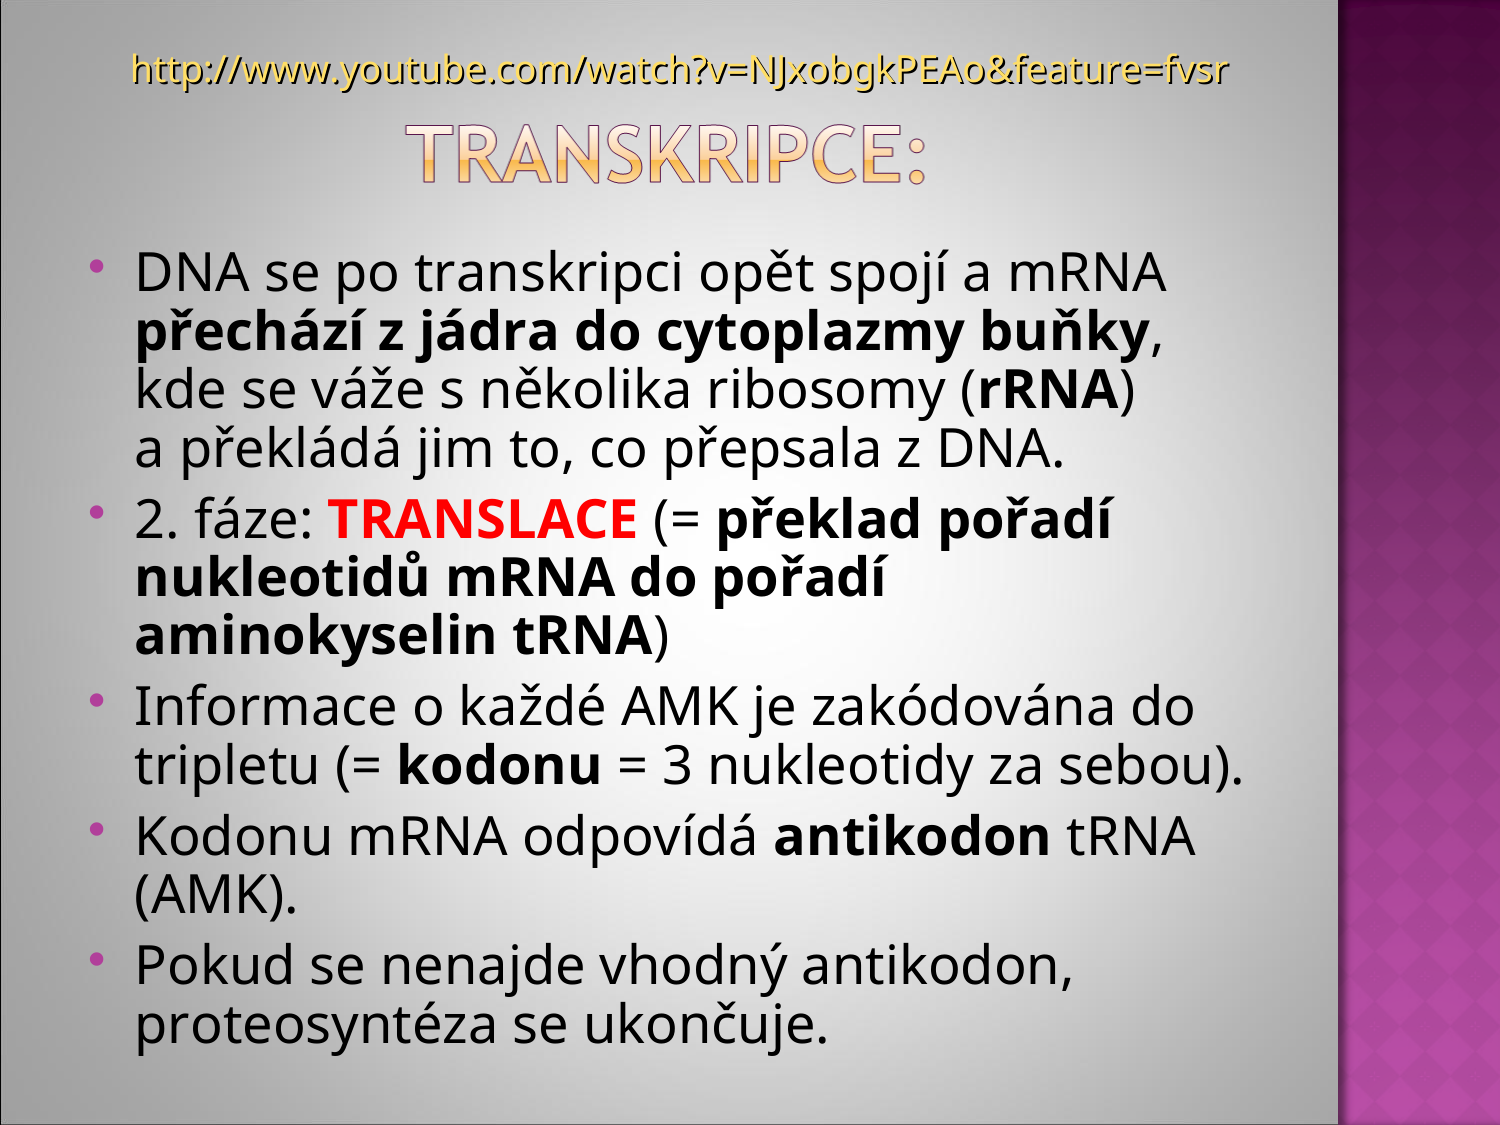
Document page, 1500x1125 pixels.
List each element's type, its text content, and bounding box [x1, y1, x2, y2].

list DNA se po transkripci opět spojí a mRNA přechází z jádra do cytoplazmy buňky, kde se váže s několika ribosomy (rRNA) a překládá jim to, co přepsala z DNA. 2. fáze: TRANSLACE (= překlad pořadí nukleotidů mRNA do pořadí aminokyselin tRNA) Informace o každé AMK je zakódována do tripletu (= kodonu = 3 nukleotidy za sebou). Kodonu mRNA odpovídá antikodon tRNA (AMK). Pokud se nenajde vhodný antikodon, proteosyntéza se ukončuje. [75, 237, 1263, 1101]
text_box http://www.youtube.com/watch?v=NJxobgkPEAo&feature=fvsr [115, 37, 1254, 104]
picture [0, 0, 1500, 1125]
text_box [73, 52, 1265, 202]
